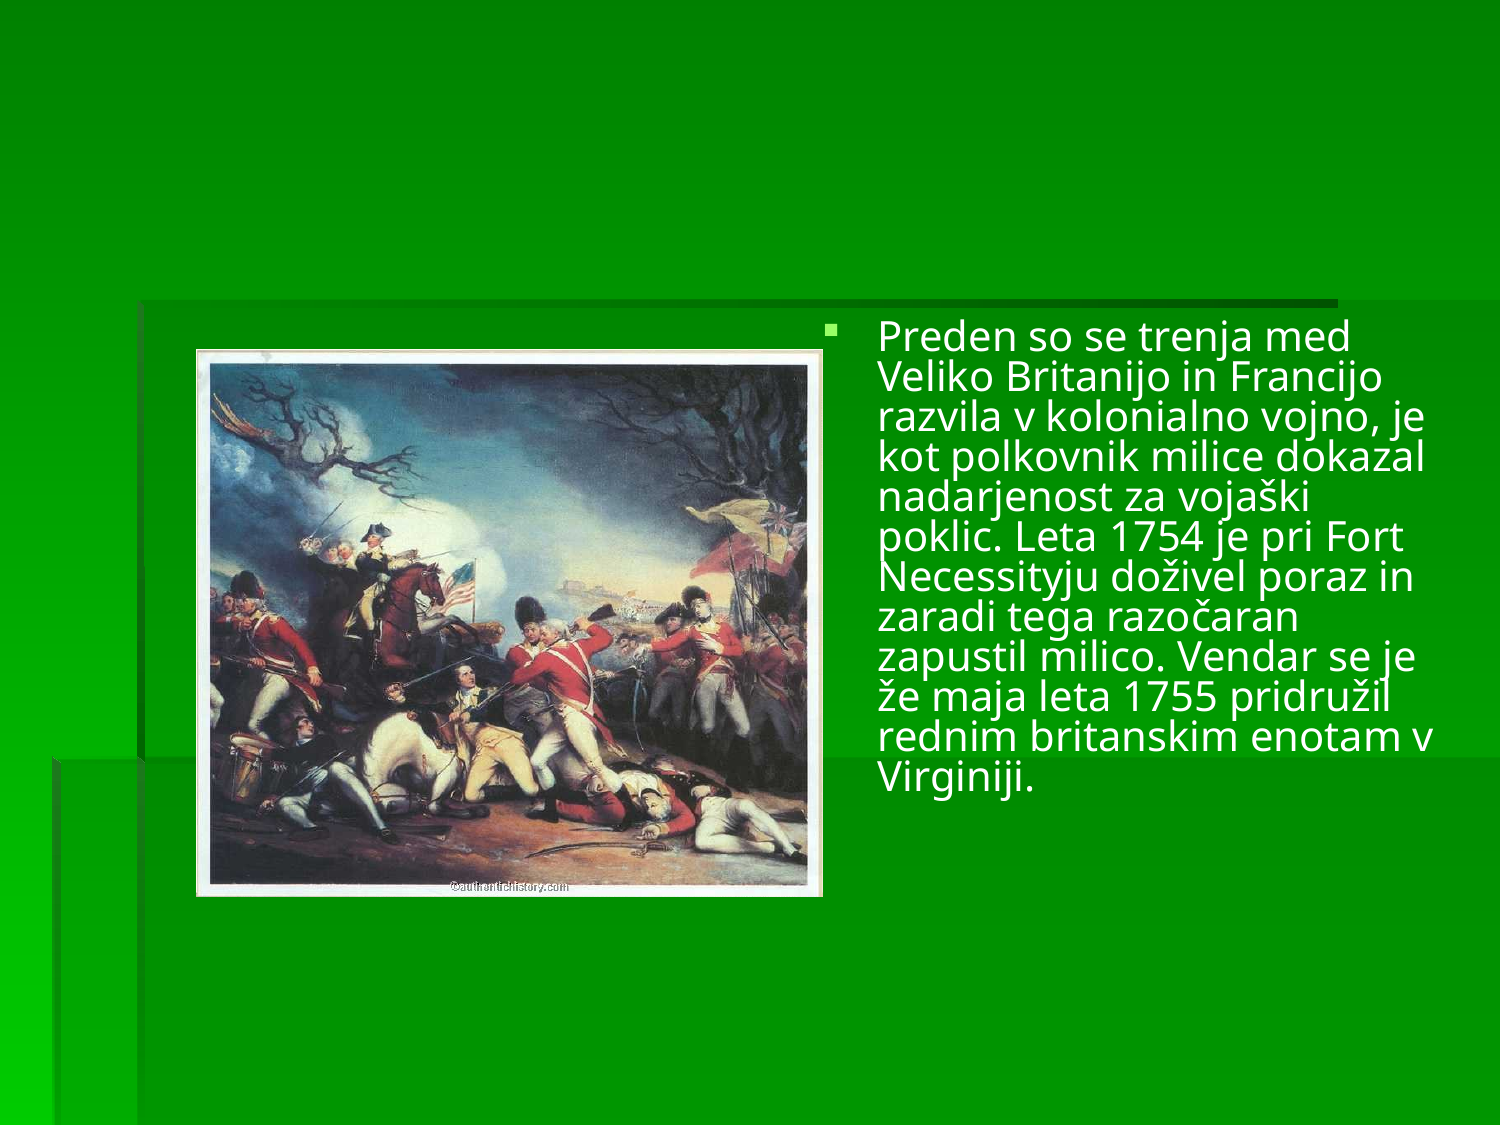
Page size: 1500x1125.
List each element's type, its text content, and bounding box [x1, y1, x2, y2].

list Preden so se trenja med Veliko Britanijo in Francijo razvila v kolonialno vojno, je kot polkovnik milice dokazal nadarjenost za vojaški poklic. Leta 1754 je pri Fort Necessityju doživel poraz in zaradi tega razočaran zapustil milico. Vendar se je že maja leta 1755 pridružil rednim britanskim enotam v Virginiji. [806, 312, 1451, 1000]
picture [196, 349, 823, 897]
